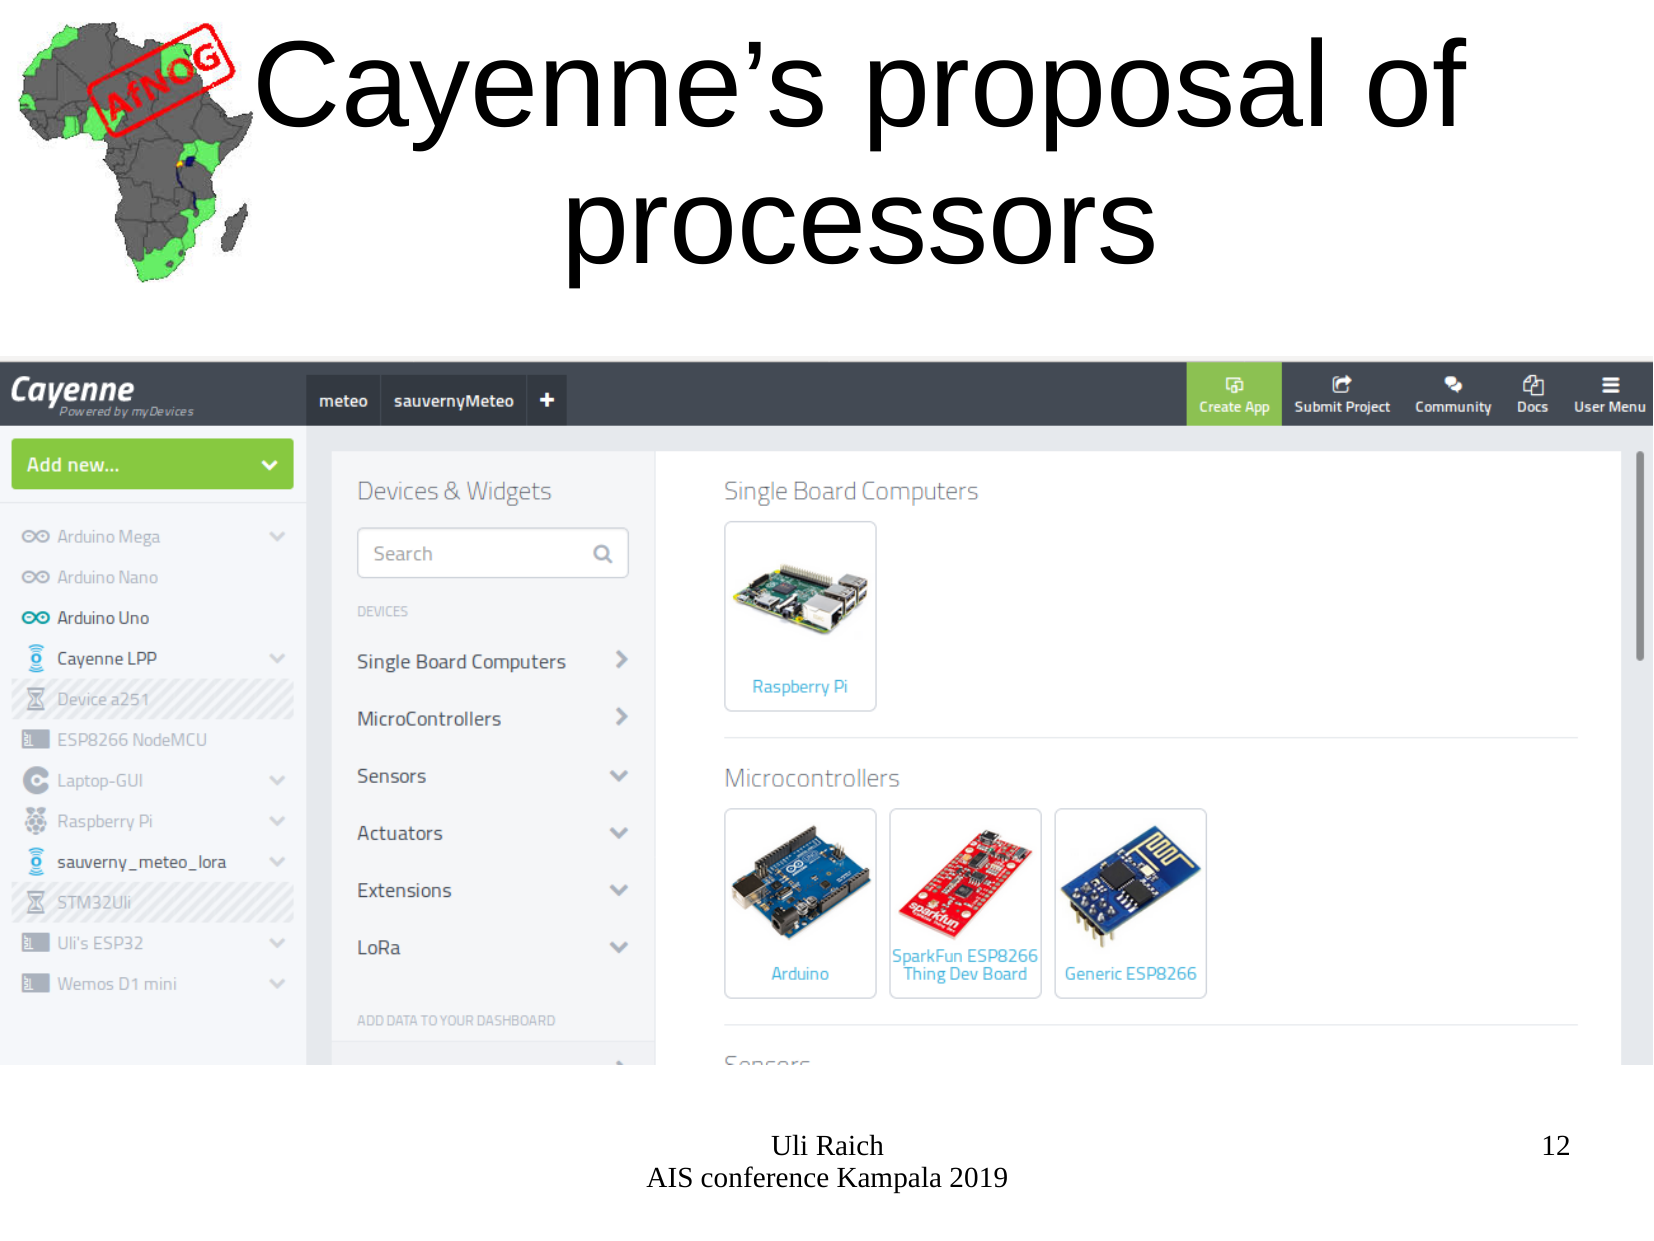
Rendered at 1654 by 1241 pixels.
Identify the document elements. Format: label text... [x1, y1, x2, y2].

title Cayenne’s proposal of processors [150, 16, 1571, 290]
picture [9, 0, 259, 291]
picture [0, 356, 1653, 1066]
